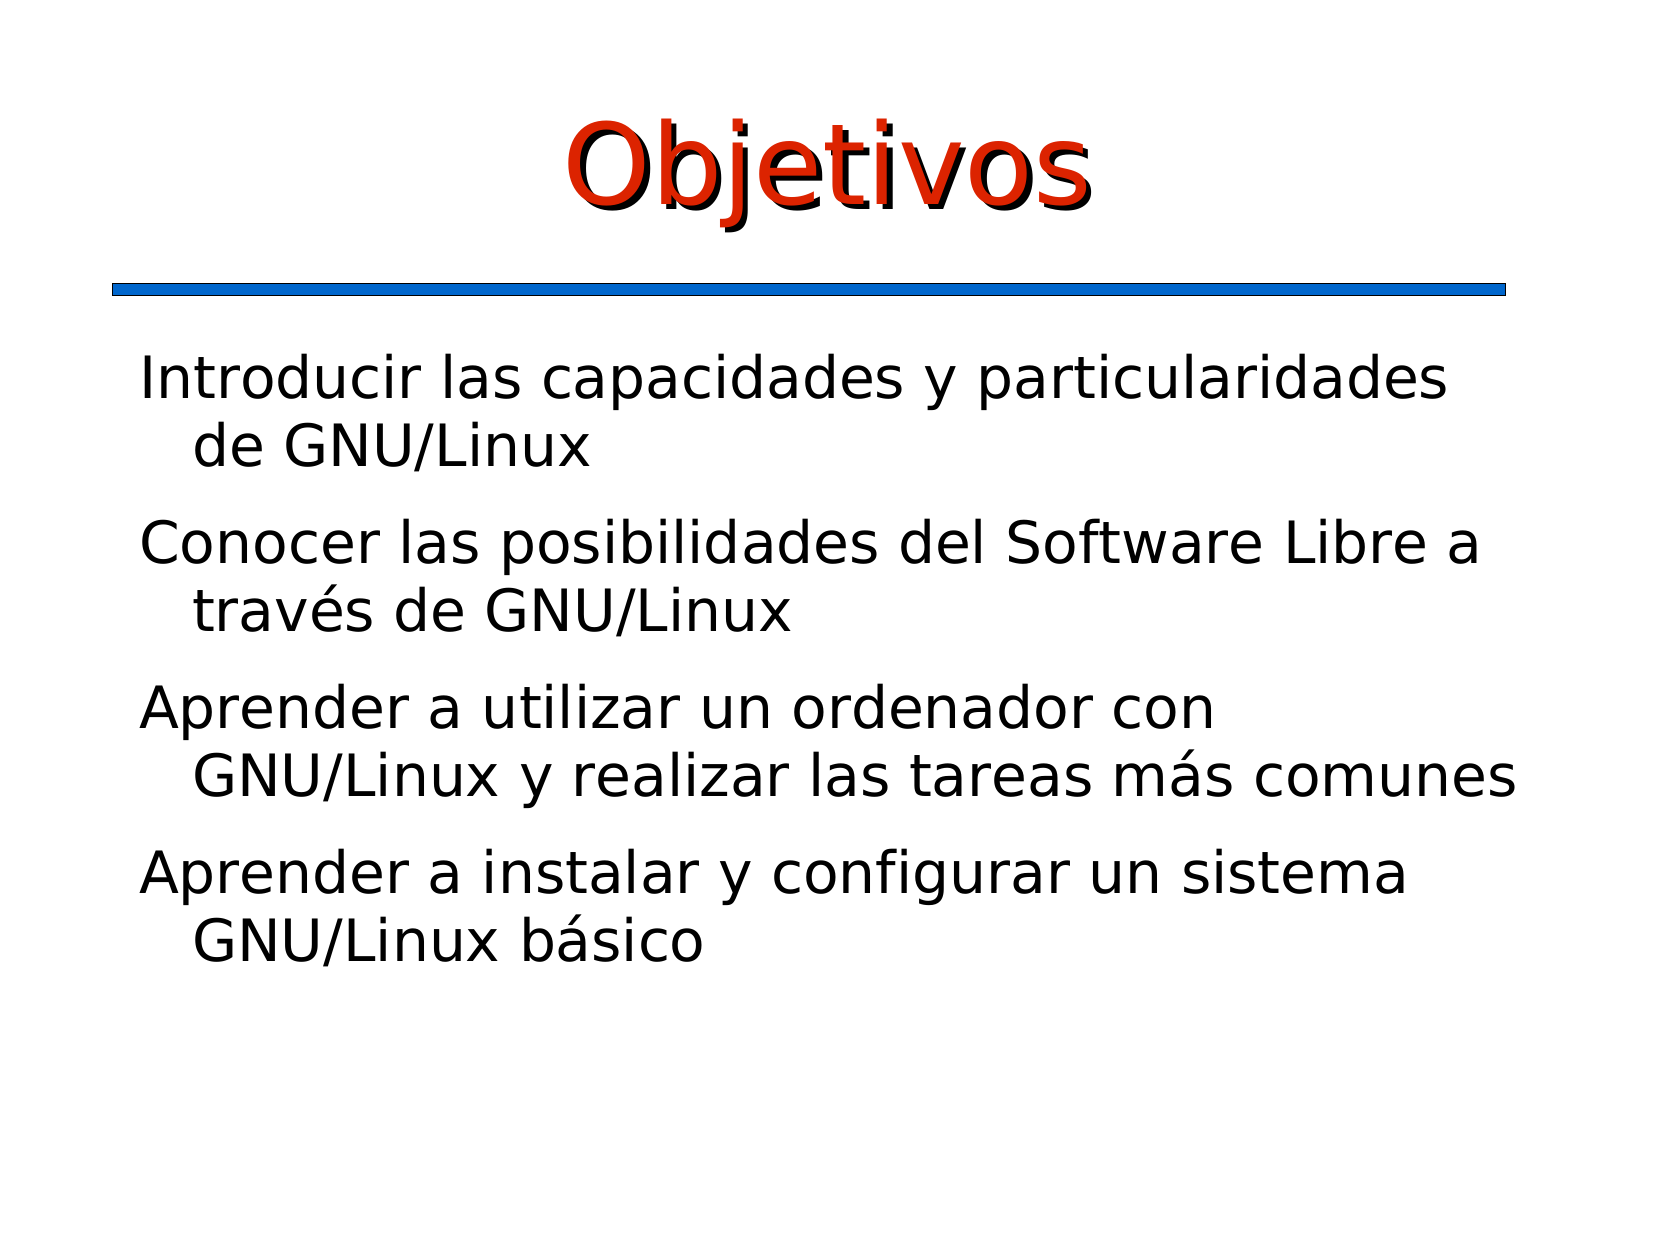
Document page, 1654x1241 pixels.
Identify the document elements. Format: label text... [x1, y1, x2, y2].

list Introducir las capacidades y particularidades de GNU/Linux Conocer las posibilidades del Software Libre a través de GNU/Linux Aprender a utilizar un ordenador con GNU/Linux y realizar las tareas más comunes Aprender a instalar y configurar un sistema GNU/Linux básico [121, 344, 1534, 1127]
title Objetivos [121, 61, 1534, 269]
